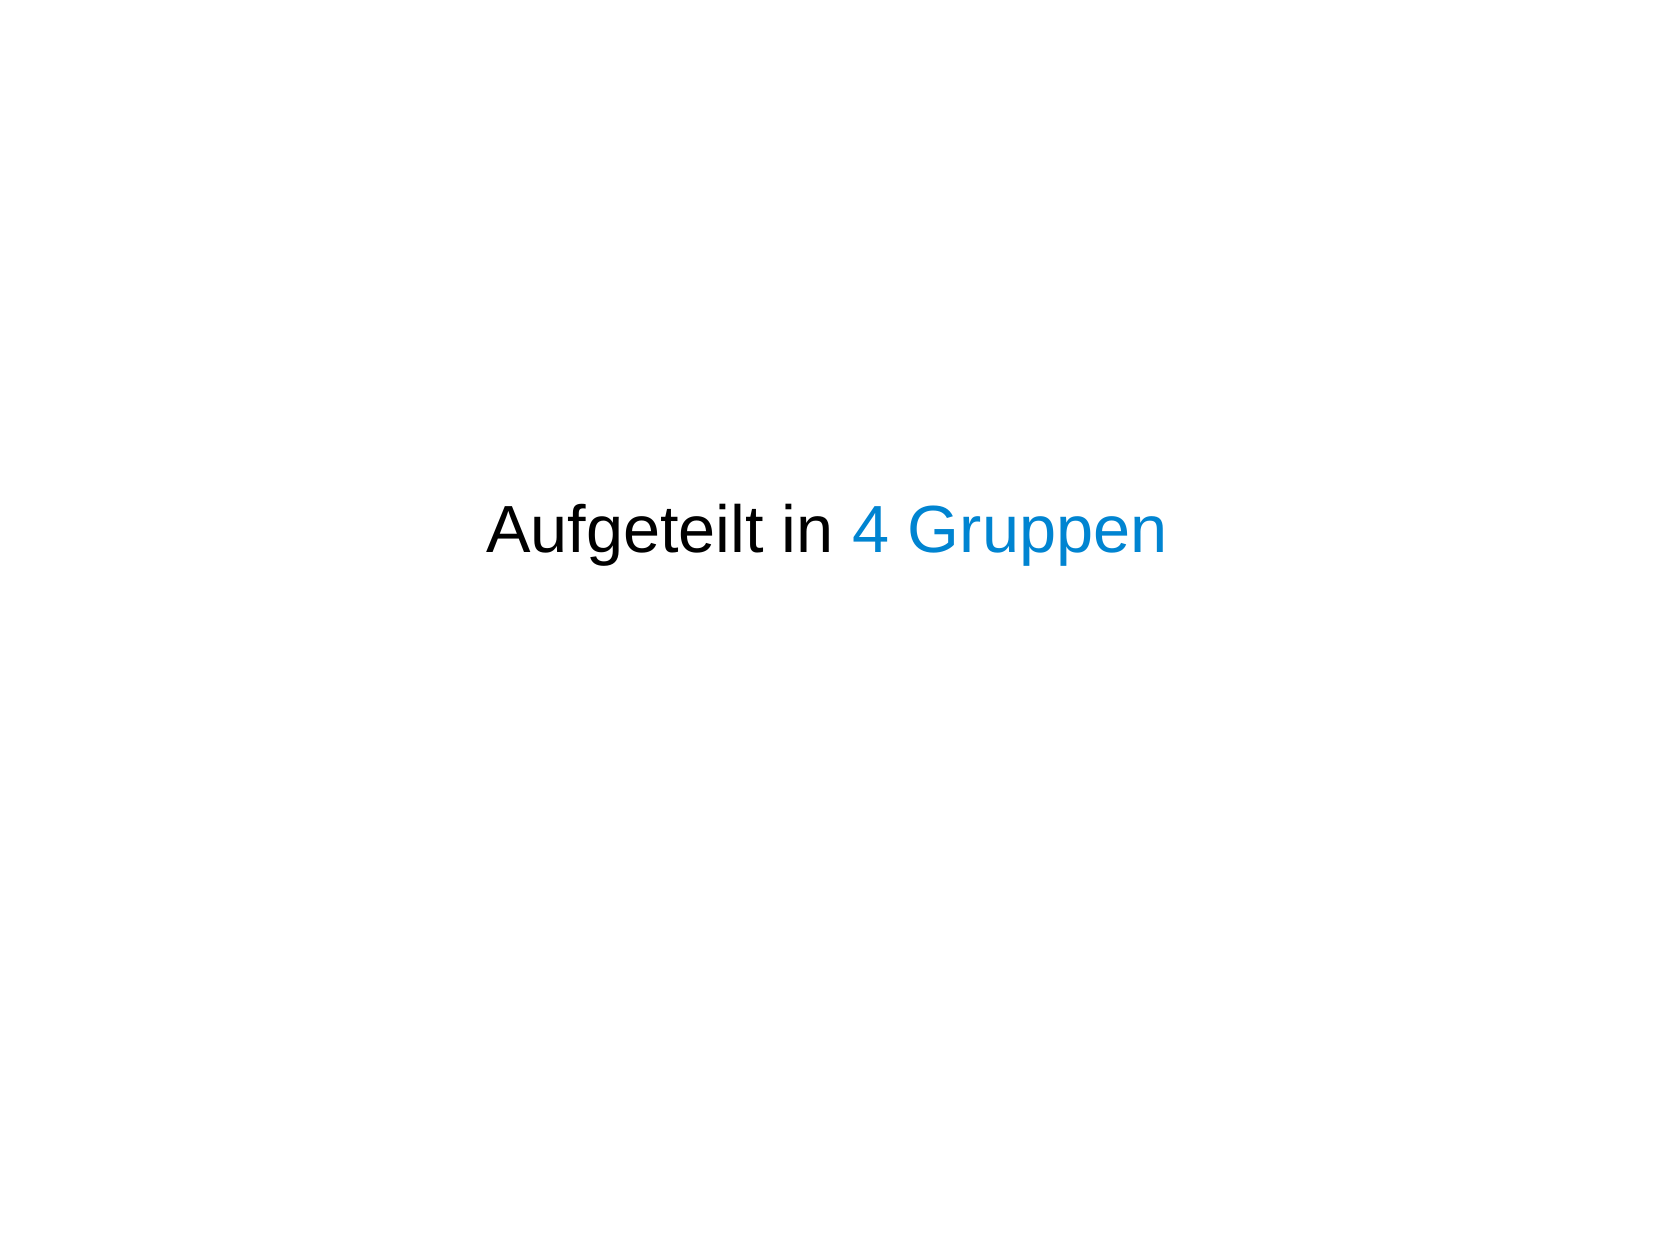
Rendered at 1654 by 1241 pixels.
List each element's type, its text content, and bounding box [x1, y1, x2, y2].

subtitle Aufgeteilt in 4 Gruppen [82, 49, 1571, 1010]
